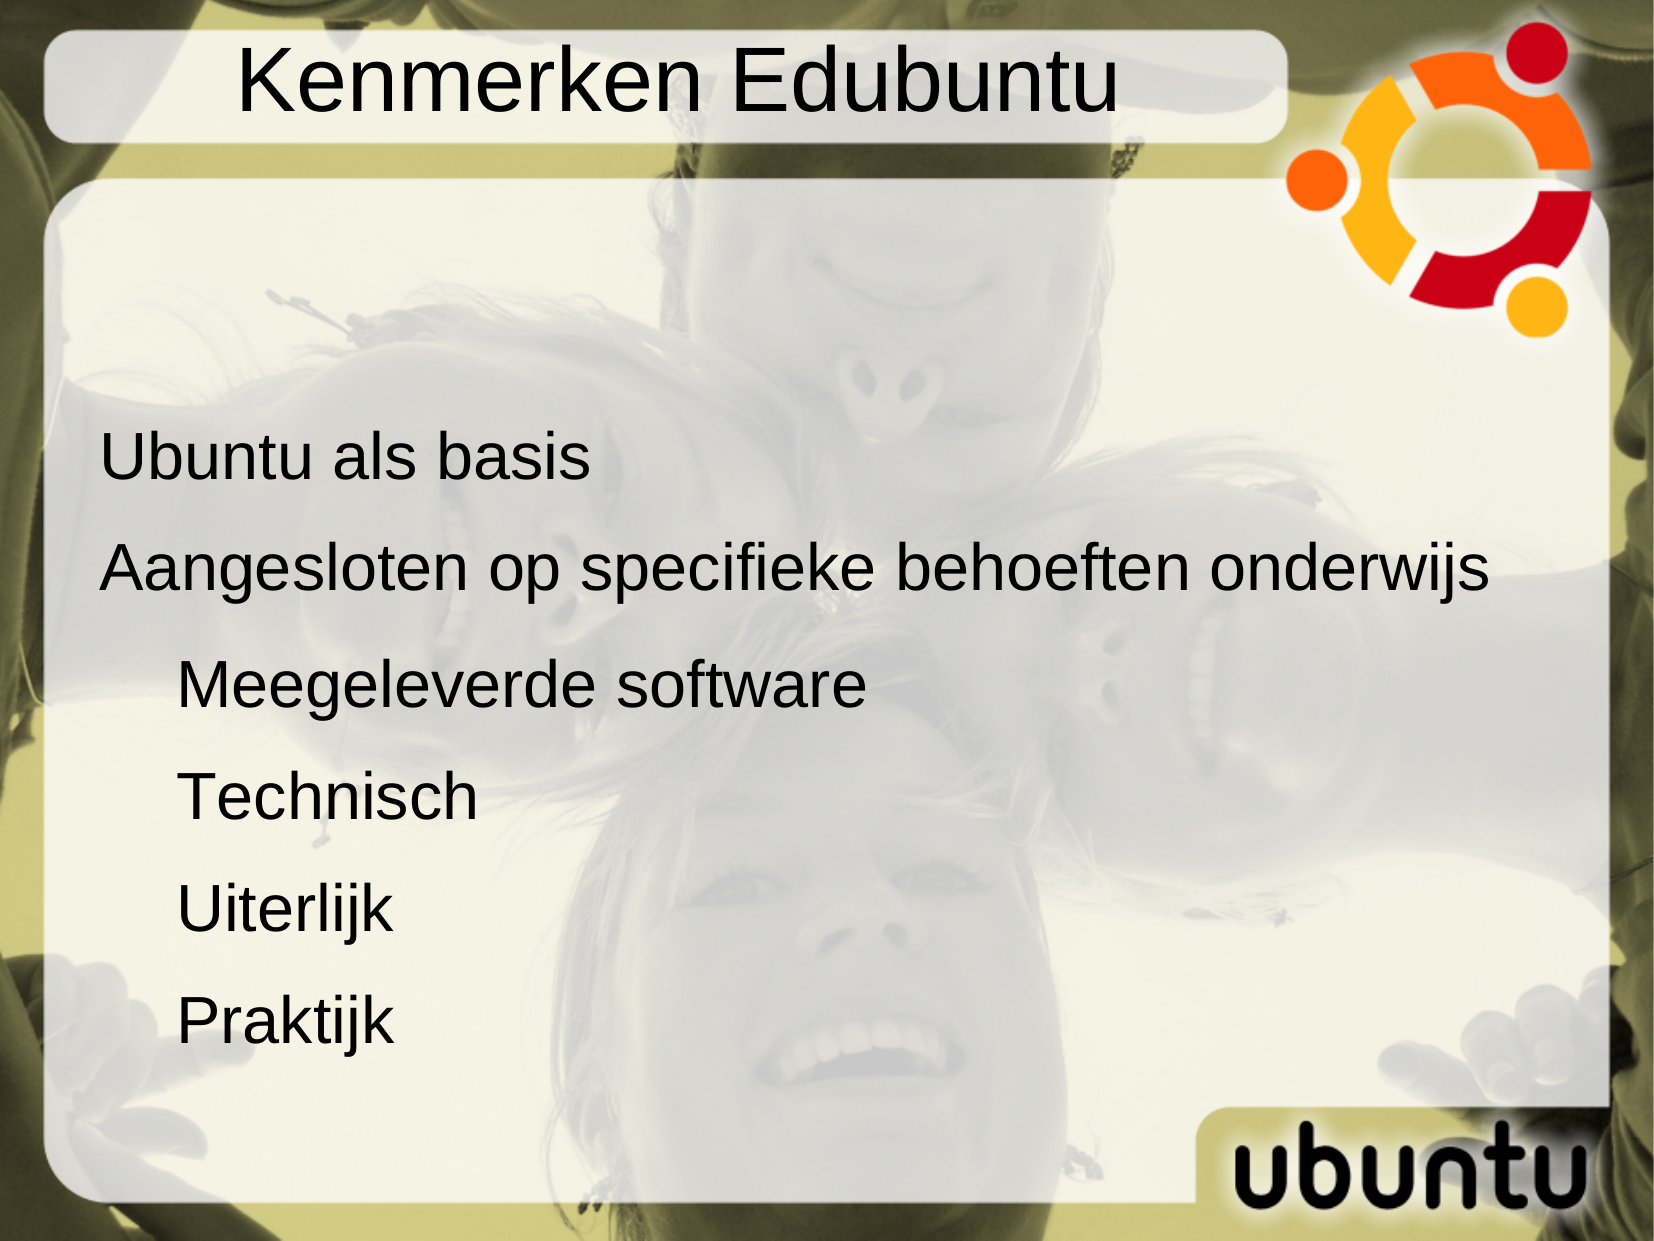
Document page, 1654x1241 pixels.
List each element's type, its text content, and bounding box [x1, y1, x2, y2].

list Ubuntu als basis Aangesloten op specifieke behoeften onderwijs Meegeleverde software Technisch Uiterlijk Praktijk [82, 413, 1571, 1204]
title Kenmerken Edubuntu [147, 5, 1211, 136]
picture [0, 0, 1654, 1241]
